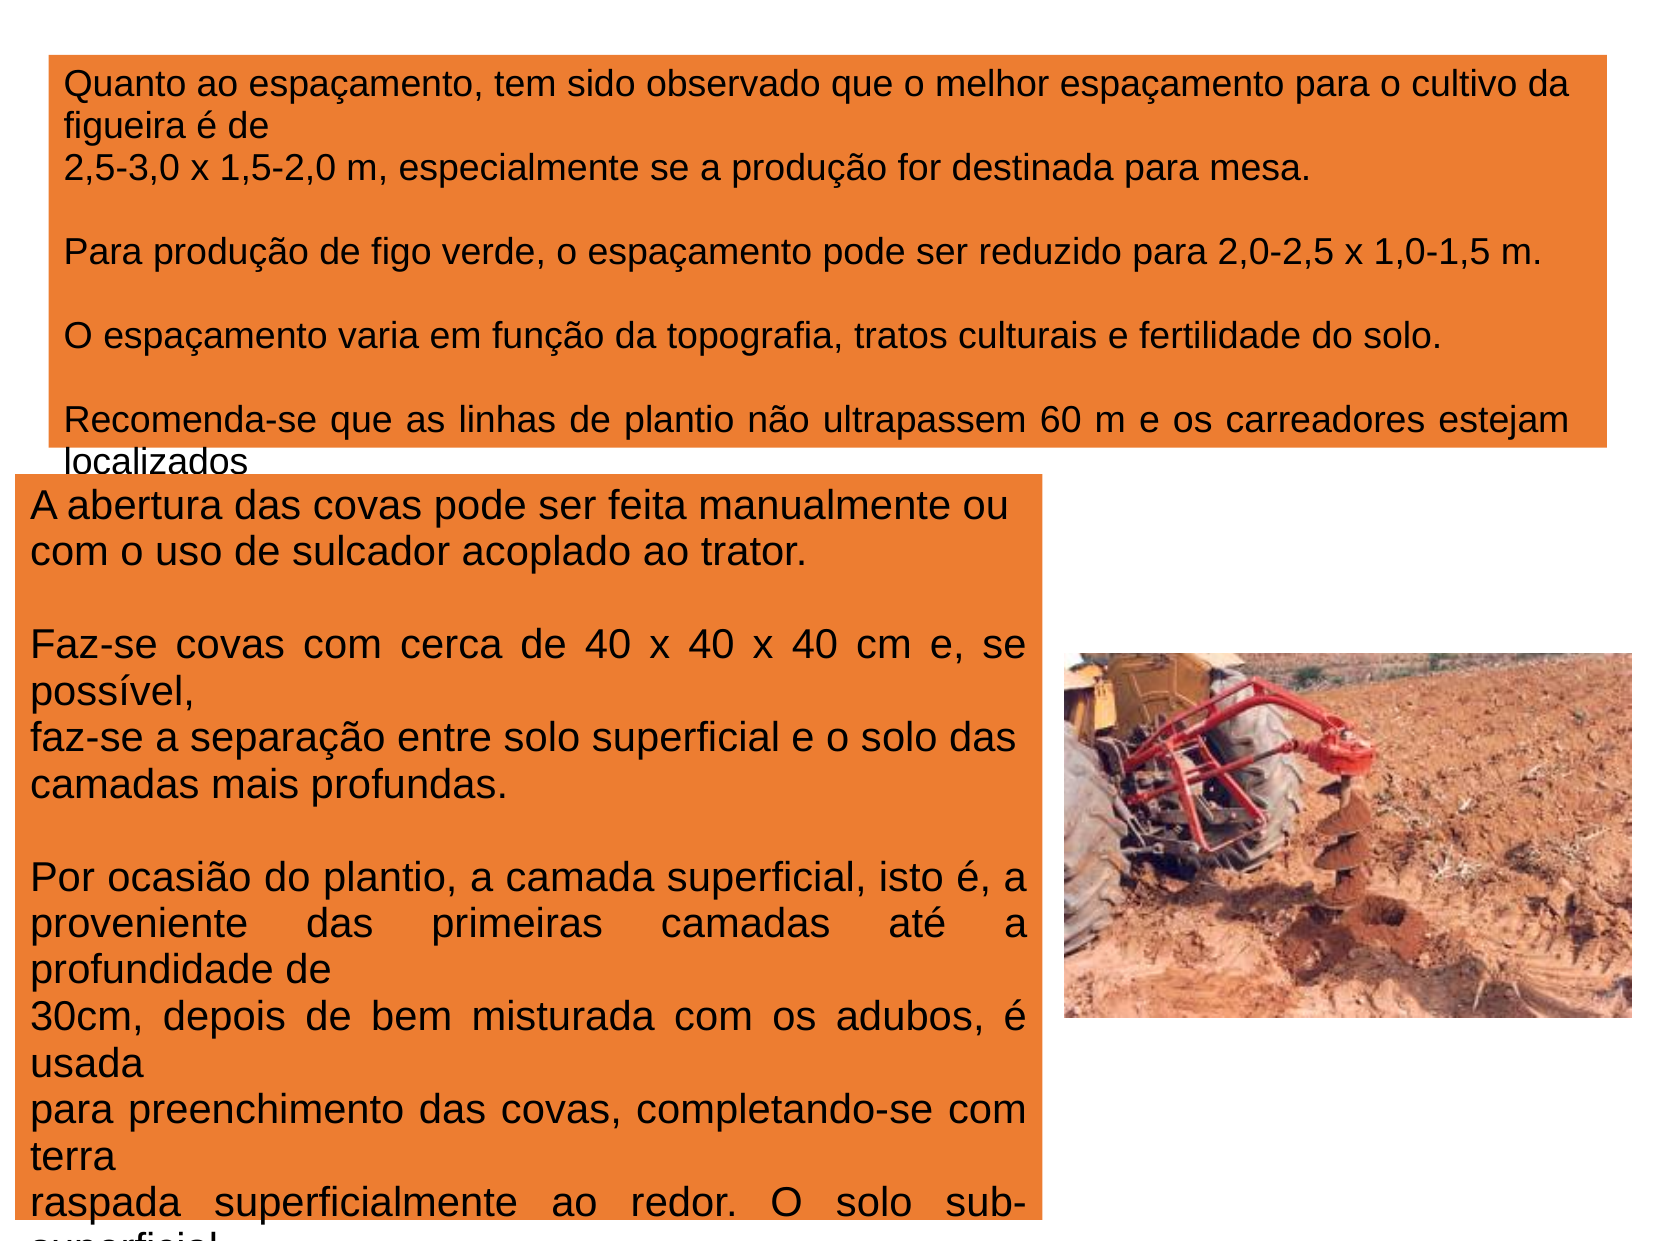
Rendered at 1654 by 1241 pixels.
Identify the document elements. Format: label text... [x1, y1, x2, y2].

picture [1064, 653, 1632, 1019]
text_box A abertura das covas pode ser feita manualmente ou com o uso de sulcador acoplado ao trator. Faz-se covas com cerca de 40 x 40 x 40 cm e, se possível, faz-se a separação entre solo superficial e o solo das camadas mais profundas. Por ocasião do plantio, a camada superficial, isto é, a proveniente das primeiras camadas até a profundidade de 30cm, depois de bem misturada com os adubos, é usada para preenchimento das covas, completando-se com terra raspada superficialmente ao redor. O solo sub-superficial é utilizado para a construção de um cordão ou banqueta, do lado de baixo da muda, cortando as águas. Esta operação deve ser feita, no mínimo, um mês antes do plantio. [15, 474, 1043, 1220]
text_box Quanto ao espaçamento, tem sido observado que o melhor espaçamento para o cultivo da figueira é de 2,5-3,0 x 1,5-2,0 m, especialmente se a produção for destinada para mesa. Para produção de figo verde, o espaçamento pode ser reduzido para 2,0-2,5 x 1,0-1,5 m. O espaçamento varia em função da topografia, tratos culturais e fertilidade do solo. Recomenda-se que as linhas de plantio não ultrapassem 60 m e os carreadores estejam localizados no mínimo a cada 20 linhas. [48, 54, 1607, 448]
